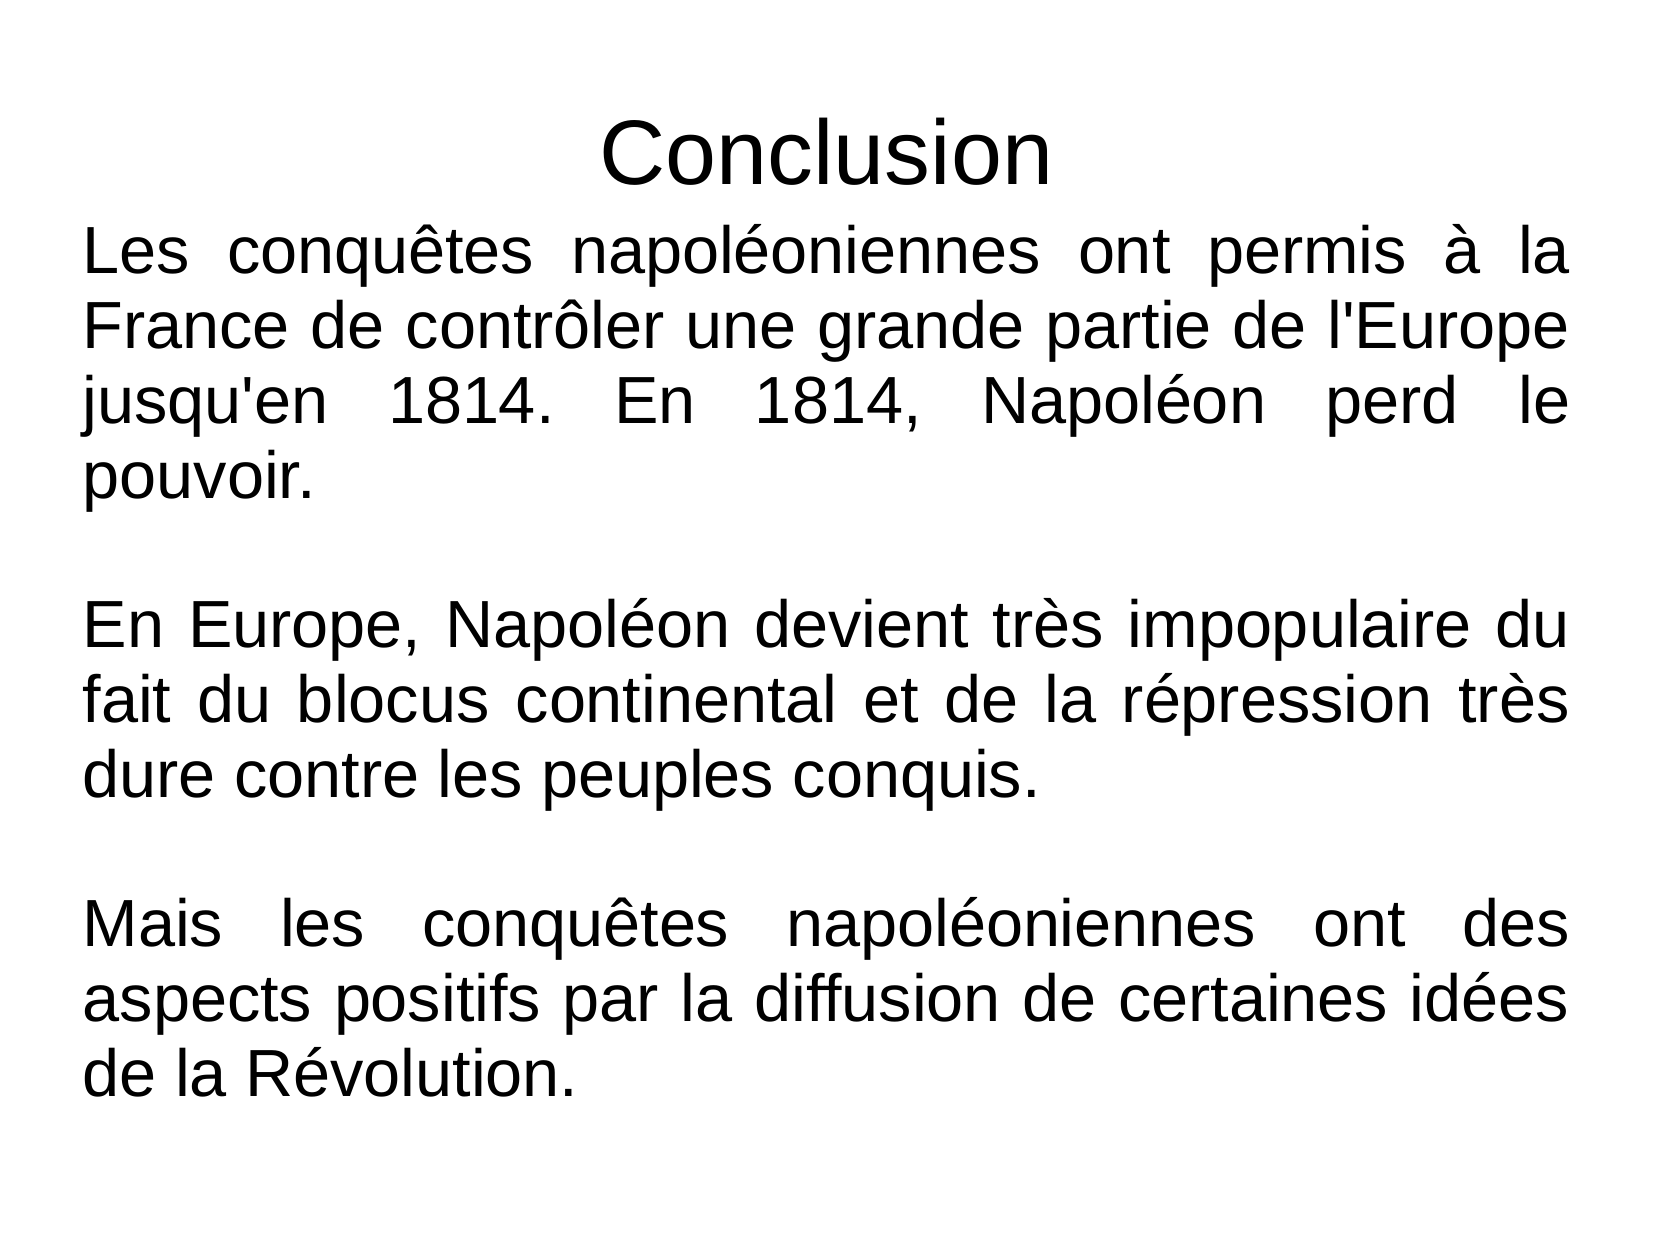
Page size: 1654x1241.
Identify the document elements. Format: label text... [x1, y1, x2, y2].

title Conclusion [82, 56, 1571, 213]
subtitle Les conquêtes napoléoniennes ont permis à la France de contrôler une grande partie de l'Europe jusqu'en 1814. En 1814, Napoléon perd le pouvoir. En Europe, Napoléon devient très impopulaire du fait du blocus continental et de la répression très dure contre les peuples conquis. Mais les conquêtes napoléoniennes ont des aspects positifs par la diffusion de certaines idées de la Révolution. [82, 213, 1571, 1186]
